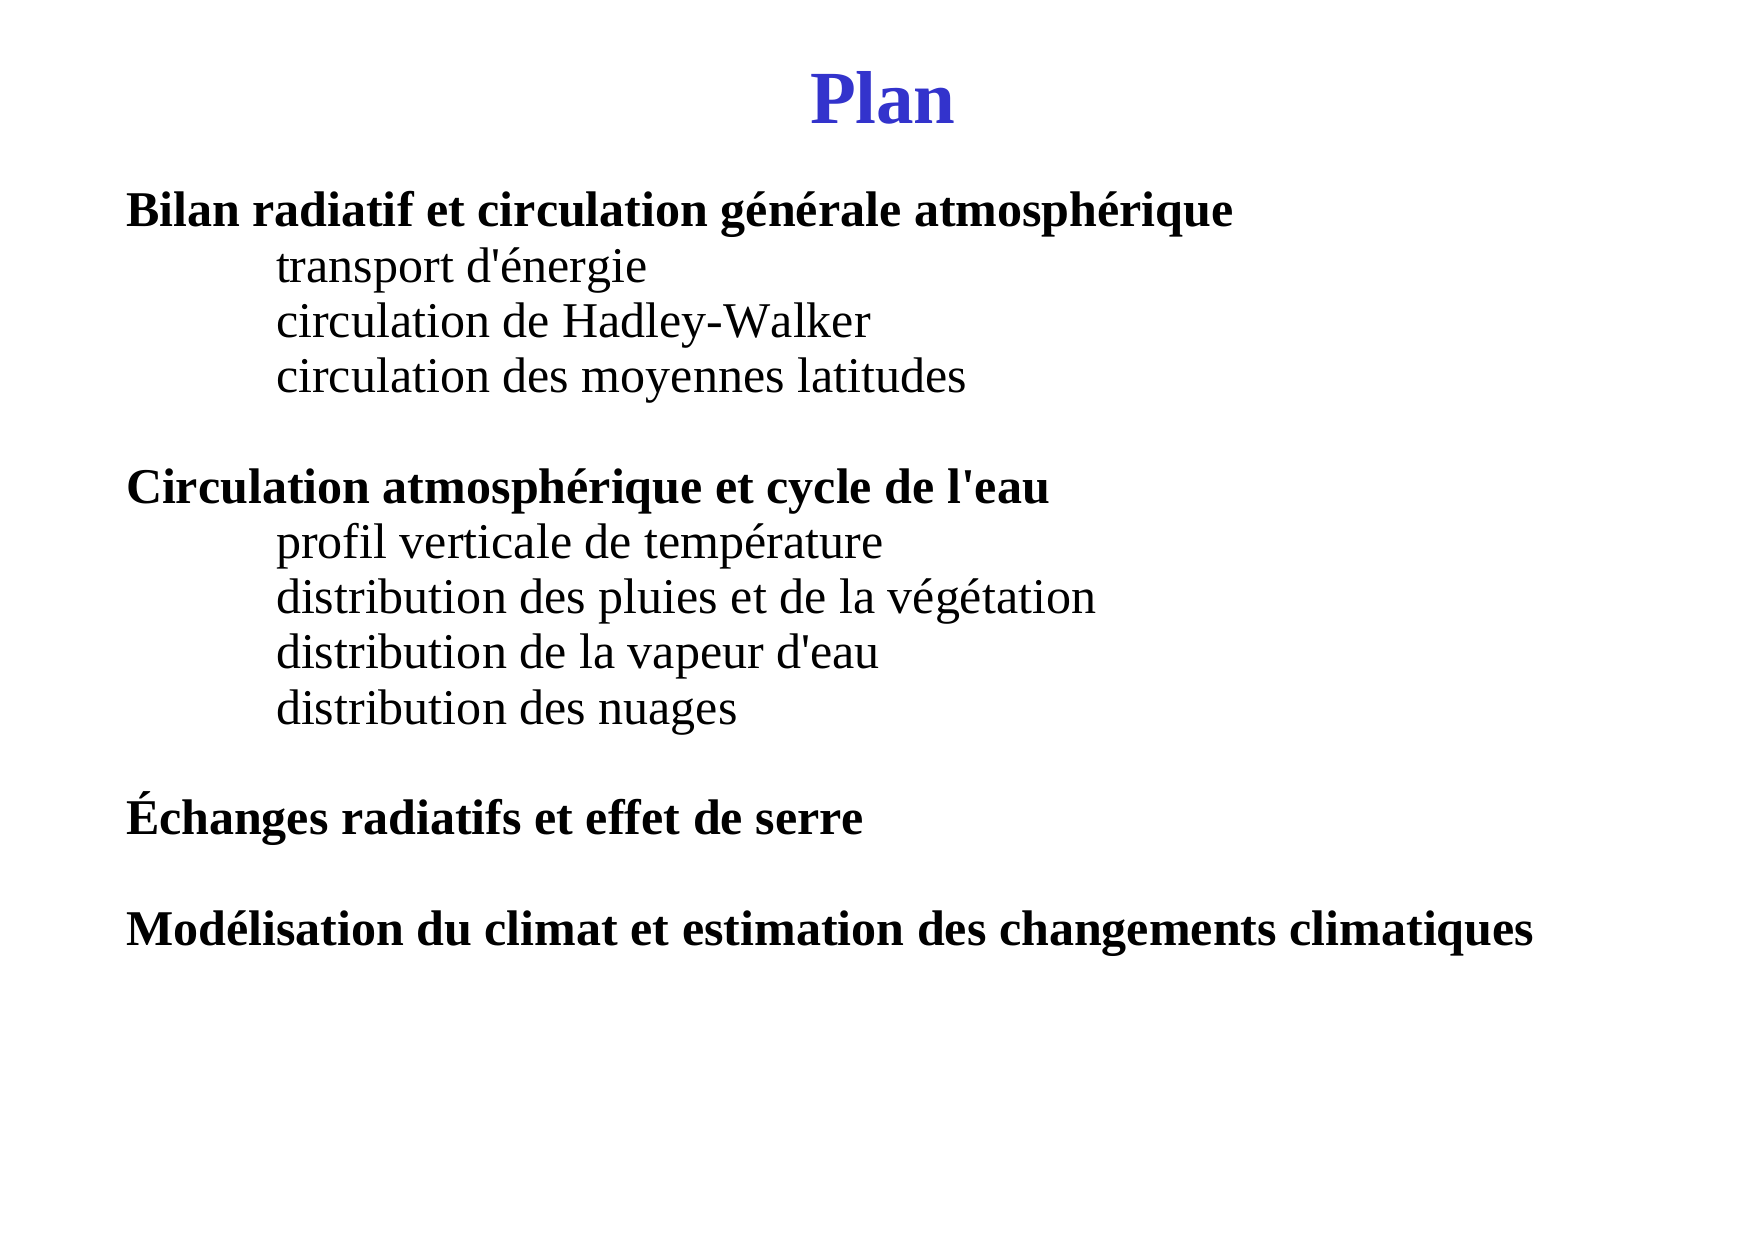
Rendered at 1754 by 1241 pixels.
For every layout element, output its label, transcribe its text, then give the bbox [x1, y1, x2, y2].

text_box Plan [50, 53, 1716, 147]
text_box Bilan radiatif et circulation générale atmosphérique transport d'énergie circulation de Hadley-Walker circulation des moyennes latitudes Circulation atmosphérique et cycle de l'eau profil verticale de température distribution des pluies et de la végétation distribution de la vapeur d'eau distribution des nuages Échanges radiatifs et effet de serre Modélisation du climat et estimation des changements climatiques [113, 182, 1692, 957]
